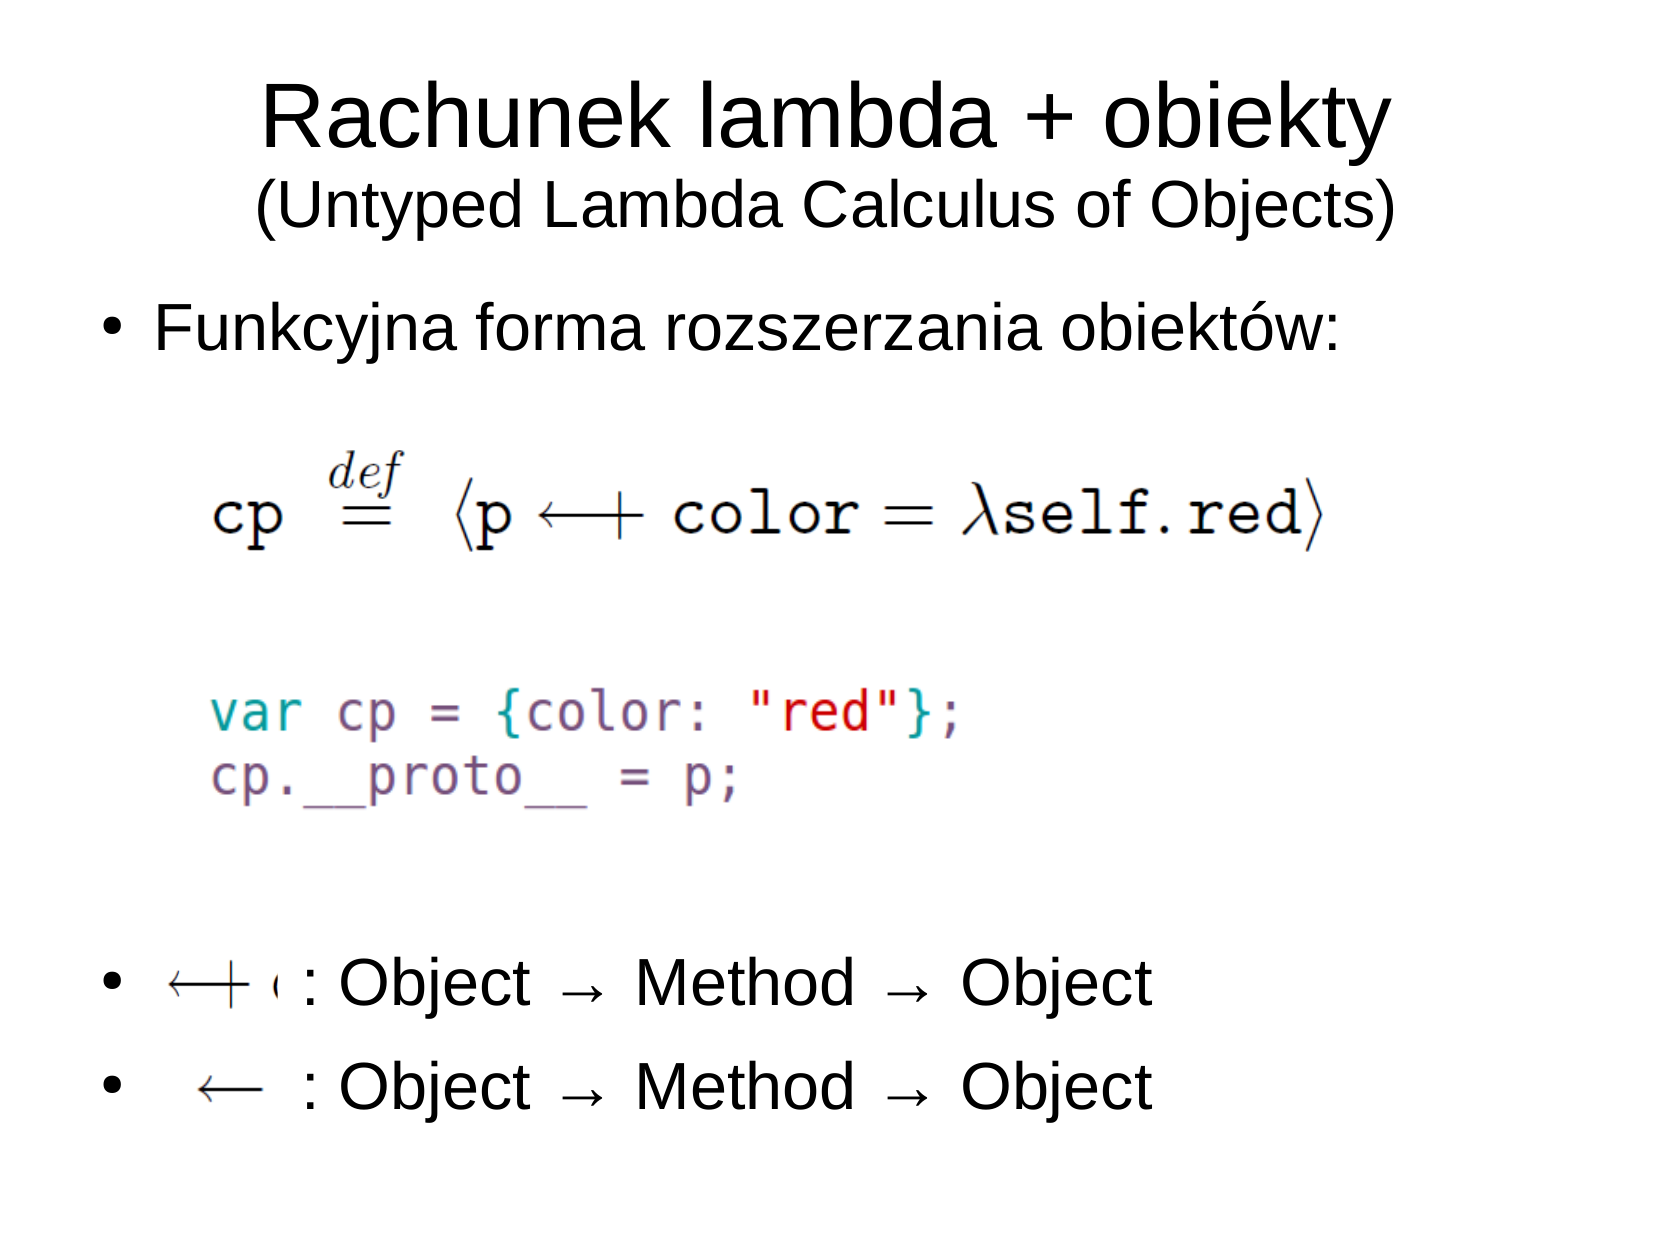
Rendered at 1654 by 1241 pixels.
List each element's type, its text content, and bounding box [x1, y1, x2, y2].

picture [166, 668, 994, 856]
list Funkcyjna forma rozszerzania obiektów: [82, 290, 1571, 944]
title Rachunek lambda + obiekty (Untyped Lambda Calculus of Objects) [82, 49, 1571, 257]
list : Object → Method → Object : Object → Method → Object [82, 944, 1571, 1241]
picture [153, 915, 278, 1036]
picture [183, 1068, 271, 1110]
picture [206, 446, 1329, 567]
